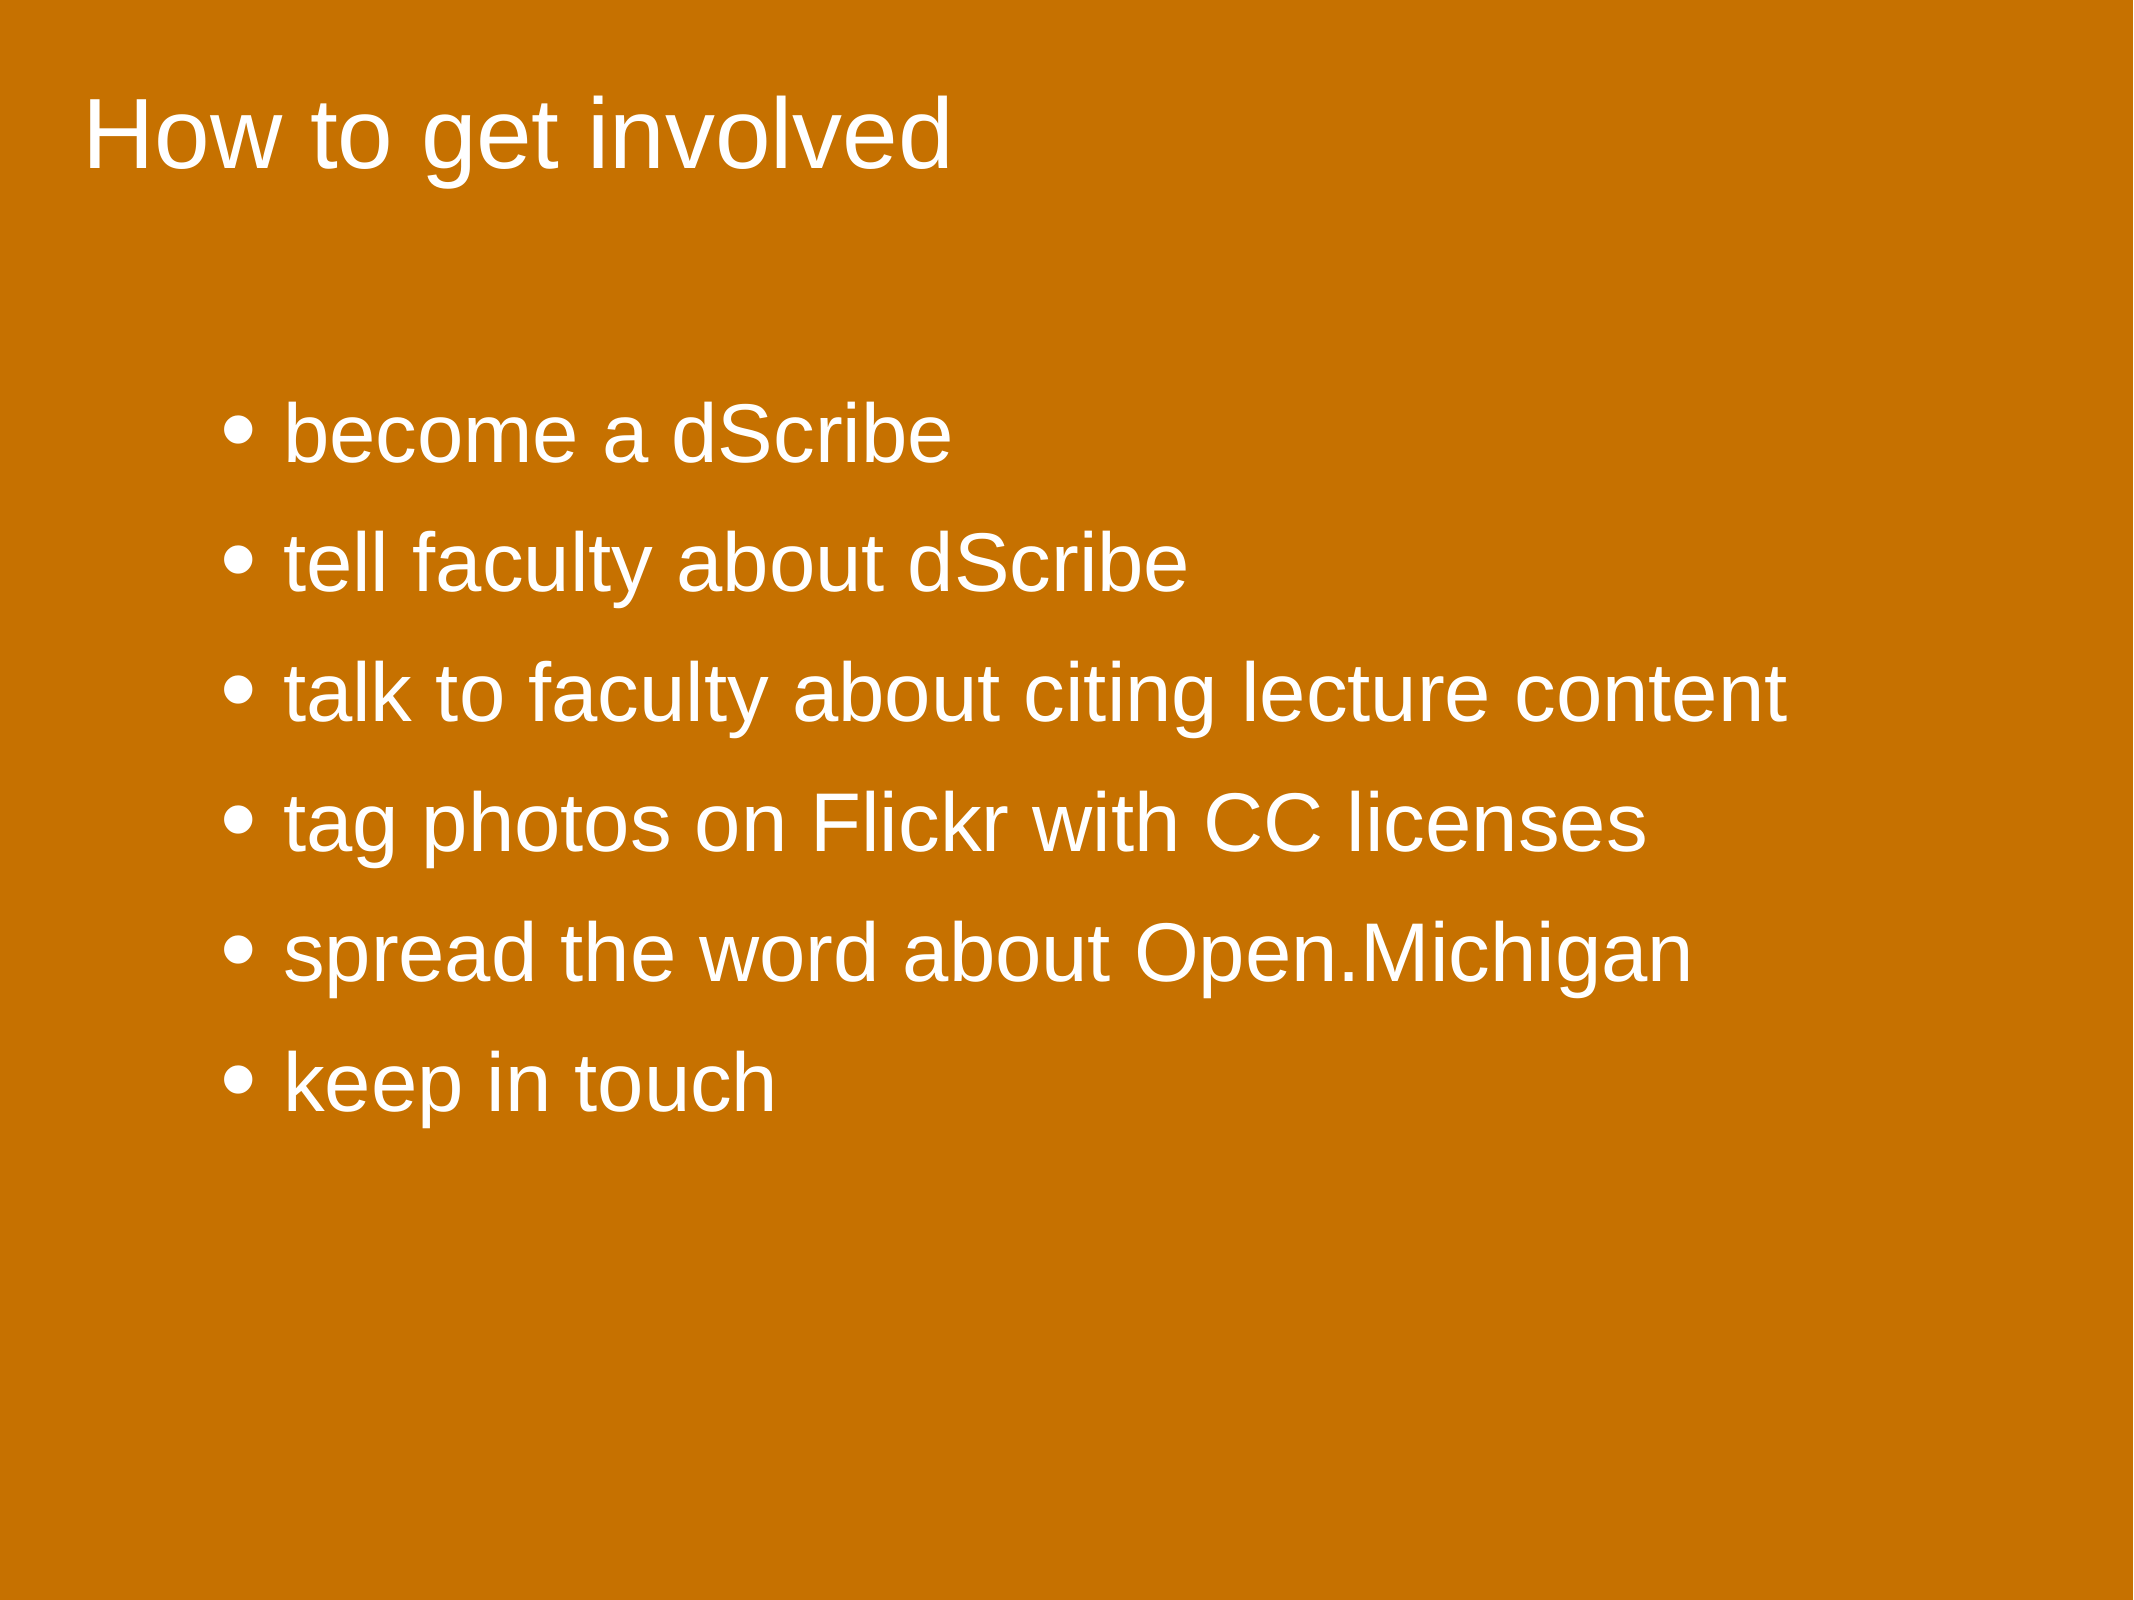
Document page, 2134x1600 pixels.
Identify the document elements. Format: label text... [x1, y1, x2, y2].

text_box become a dScribe tell faculty about dScribe talk to faculty about citing lecture content tag photos on Flickr with CC licenses spread the word about Open.Michigan keep in touch [137, 383, 1842, 1094]
text_box How to get involved [434, 121, 461, 162]
text_box How to get involved [82, 68, 955, 189]
